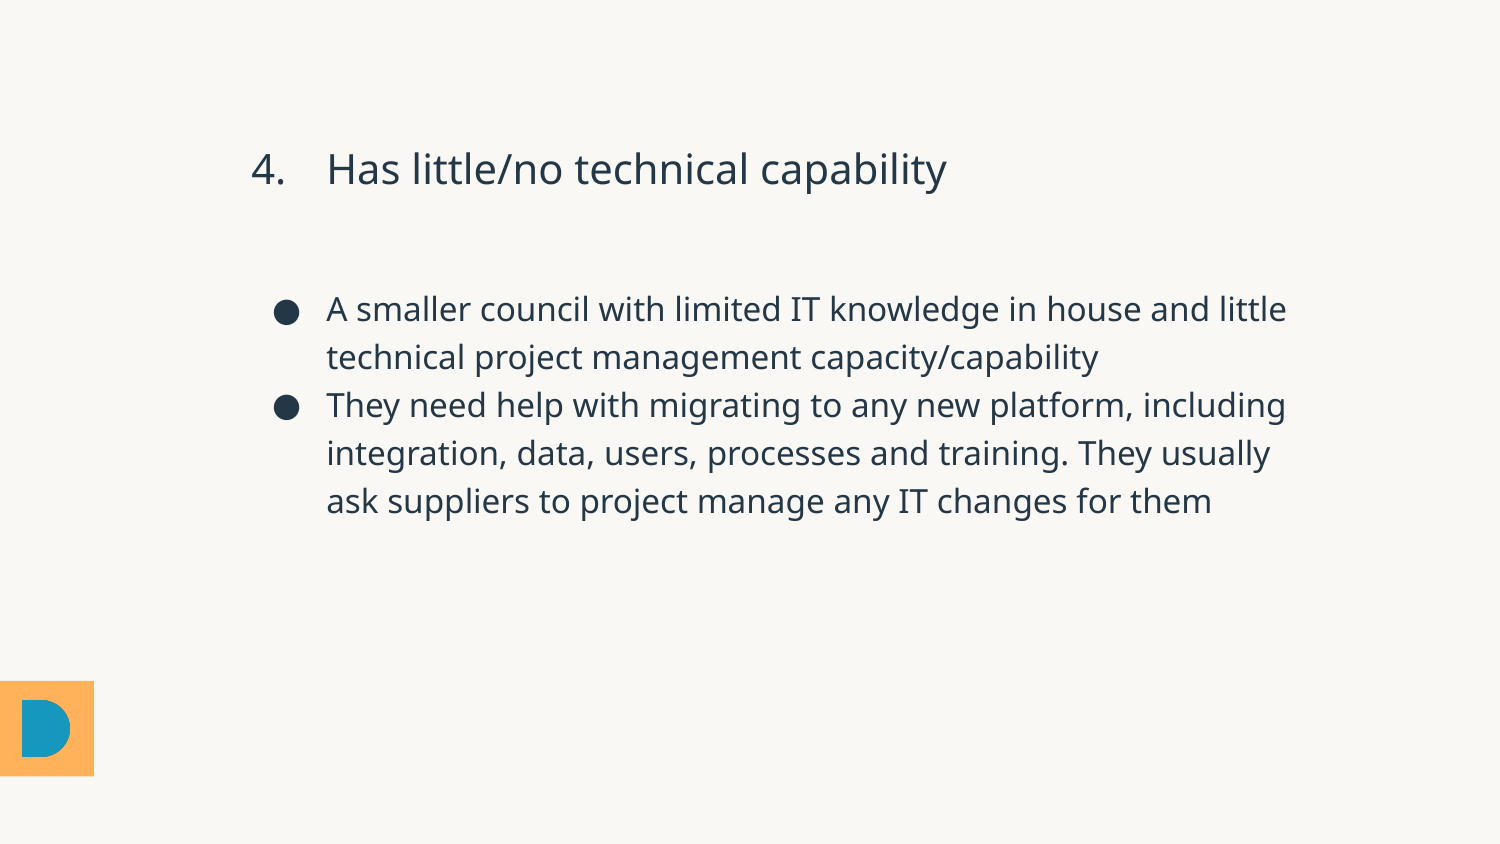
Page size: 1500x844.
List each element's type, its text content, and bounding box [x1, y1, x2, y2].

picture [22, 700, 70, 757]
list A smaller council with limited IT knowledge in house and little technical project management capacity/capability They need help with migrating to any new platform, including integration, data, users, processes and training. They usually ask suppliers to project manage any IT changes for them [236, 265, 1329, 681]
title 4. Has little/no technical capability [236, 118, 1329, 238]
